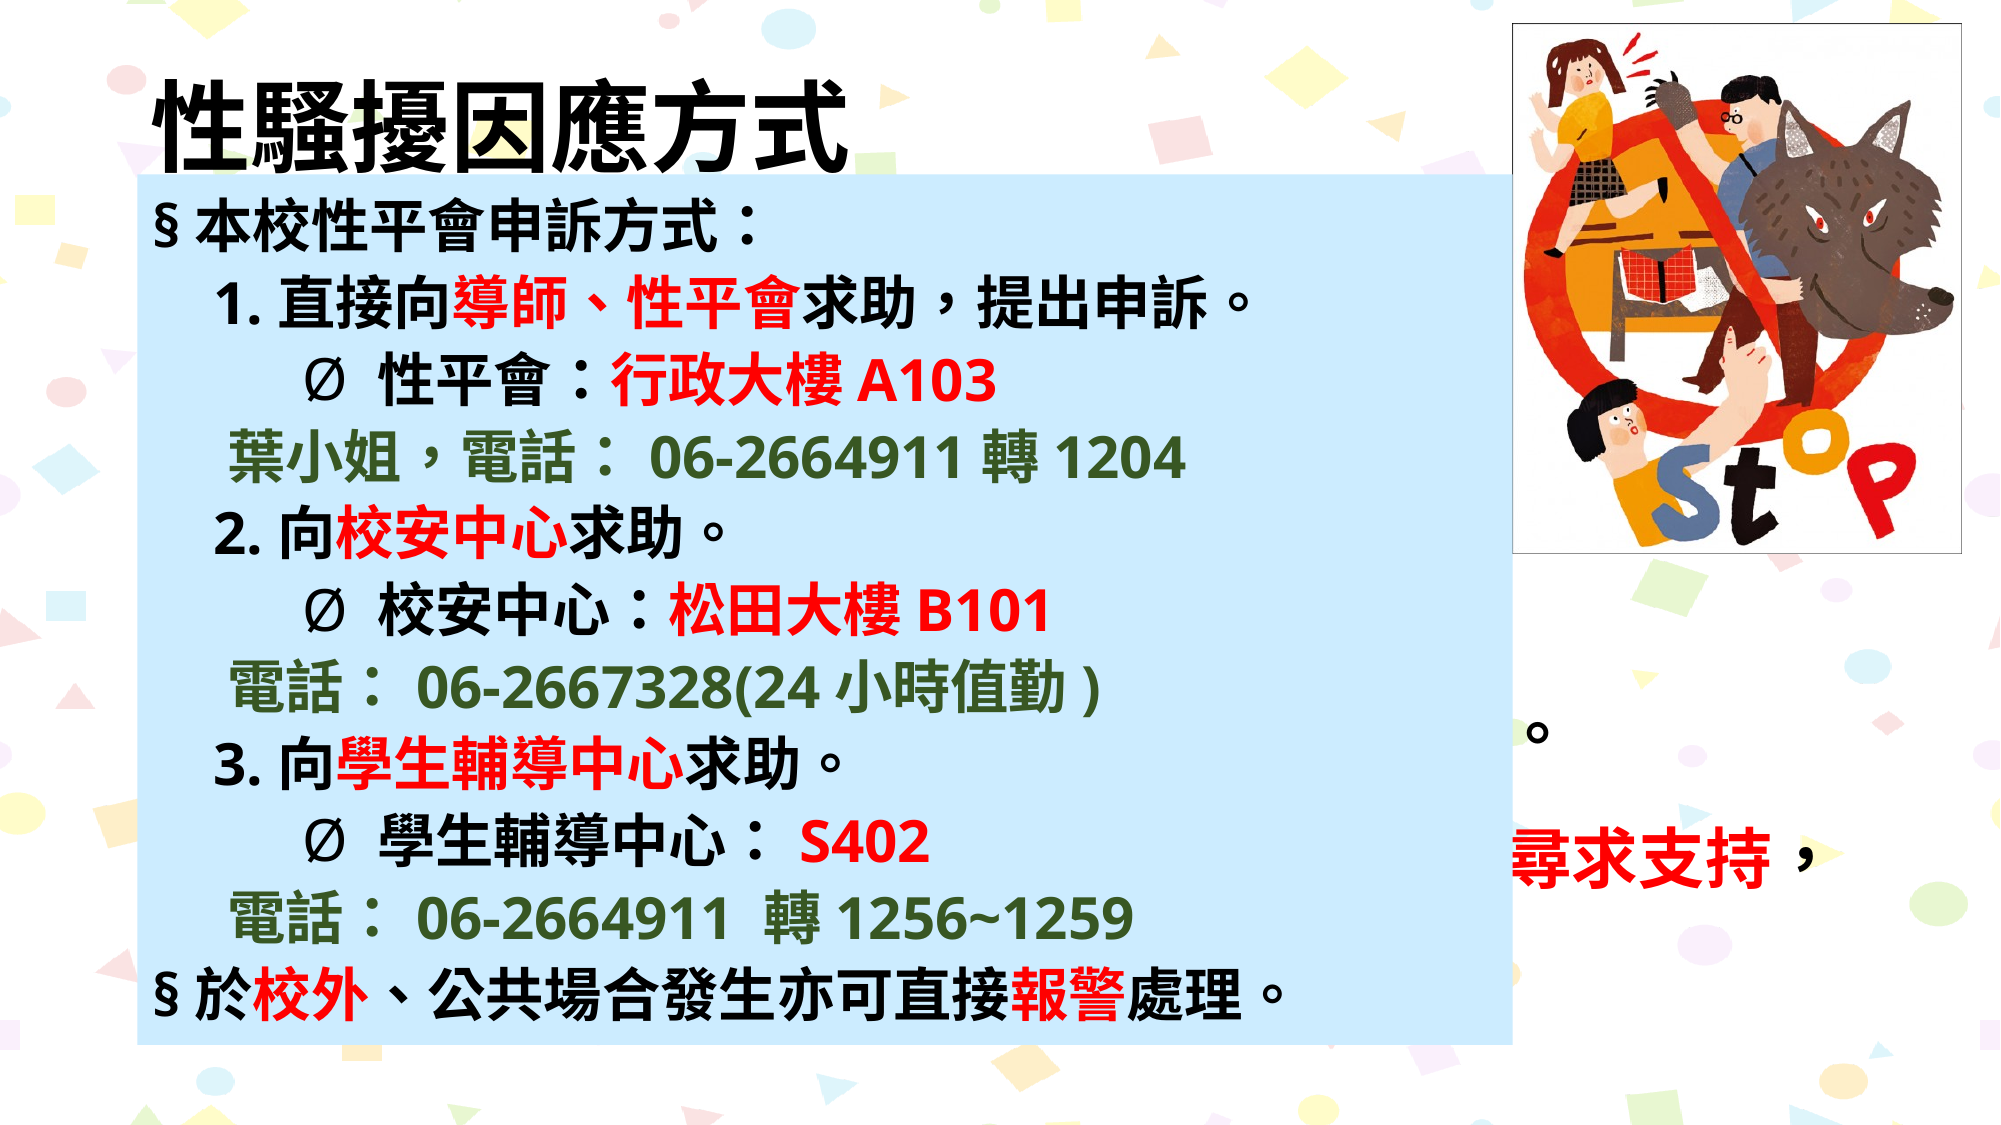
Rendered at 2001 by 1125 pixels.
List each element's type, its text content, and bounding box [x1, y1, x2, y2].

text_box §本校性平會申訴方式： 1.直接向導師、性平會求助，提出申訴。 性平會：行政大樓A103 葉小姐，電話：06-2664911轉1204 2.向校安中心求助。 校安中心：松田大樓B101 電話：06-2667328(24小時值勤) 3.向學生輔導中心求助。 學生輔導中心：S402 電話：06-2664911 轉1256~1259 §於校外、公共場合發生亦可直接報警處理。 [137, 174, 1513, 1045]
title 性騷擾因應方式 [135, 3, 1861, 222]
list 相信自己之直覺，絕對不要漠視或逃避。 當場表達不舒服的感受與拒絕的態度。 儘量蒐證，將事發經過仔細紀錄下來。 告訴師長或同學，或向性平委員會提出申訴。 如果心理上持續感到不舒服，可向信賴的人尋求支持，也可向學輔中心尋求幫助。 [1513, 554, 1863, 1014]
picture [1512, 23, 1962, 554]
